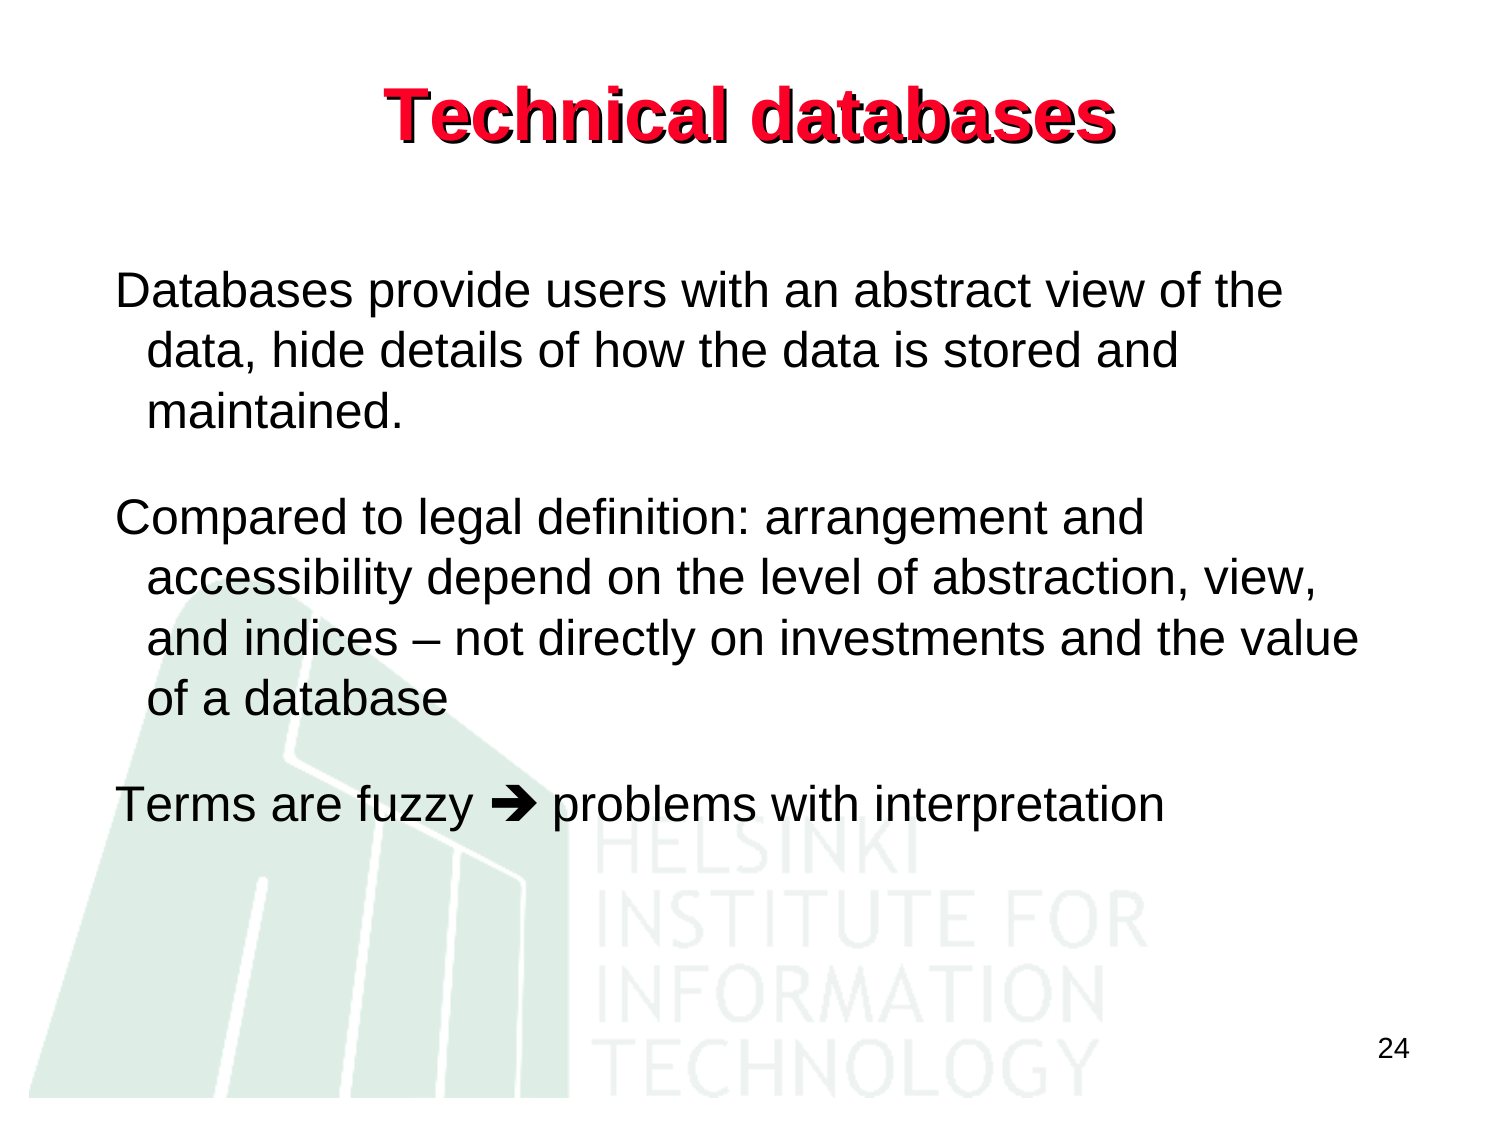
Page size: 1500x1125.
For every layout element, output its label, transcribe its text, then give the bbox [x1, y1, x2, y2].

list Databases provide users with an abstract view of the data, hide details of how the data is stored and maintained. Compared to legal definition: arrangement and accessibility depend on the level of abstraction, view, and indices – not directly on investments and the value of a database Terms are fuzzy  problems with interpretation [99, 249, 1401, 1051]
title Technical databases [99, 61, 1401, 175]
